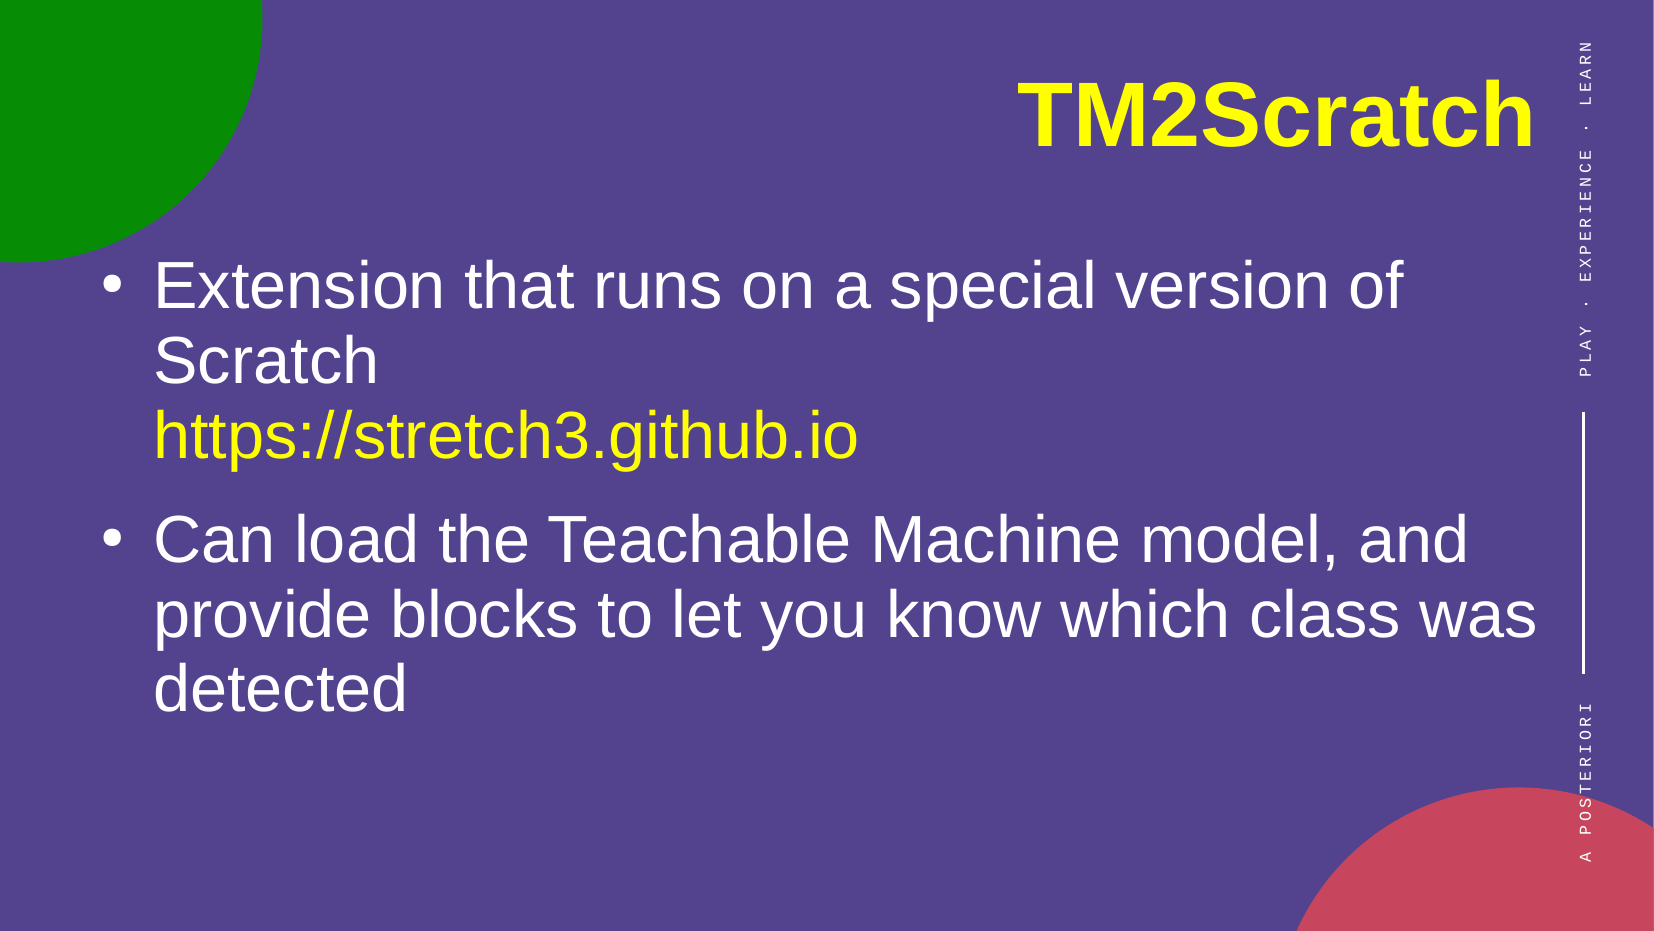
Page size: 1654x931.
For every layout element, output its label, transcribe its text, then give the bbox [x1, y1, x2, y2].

list Extension that runs on a special version of Scratch https://stretch3.github.io Can load the Teachable Machine model, and provide blocks to let you know which class was detected [82, 248, 1571, 788]
title TM2Scratch [262, 37, 1538, 193]
